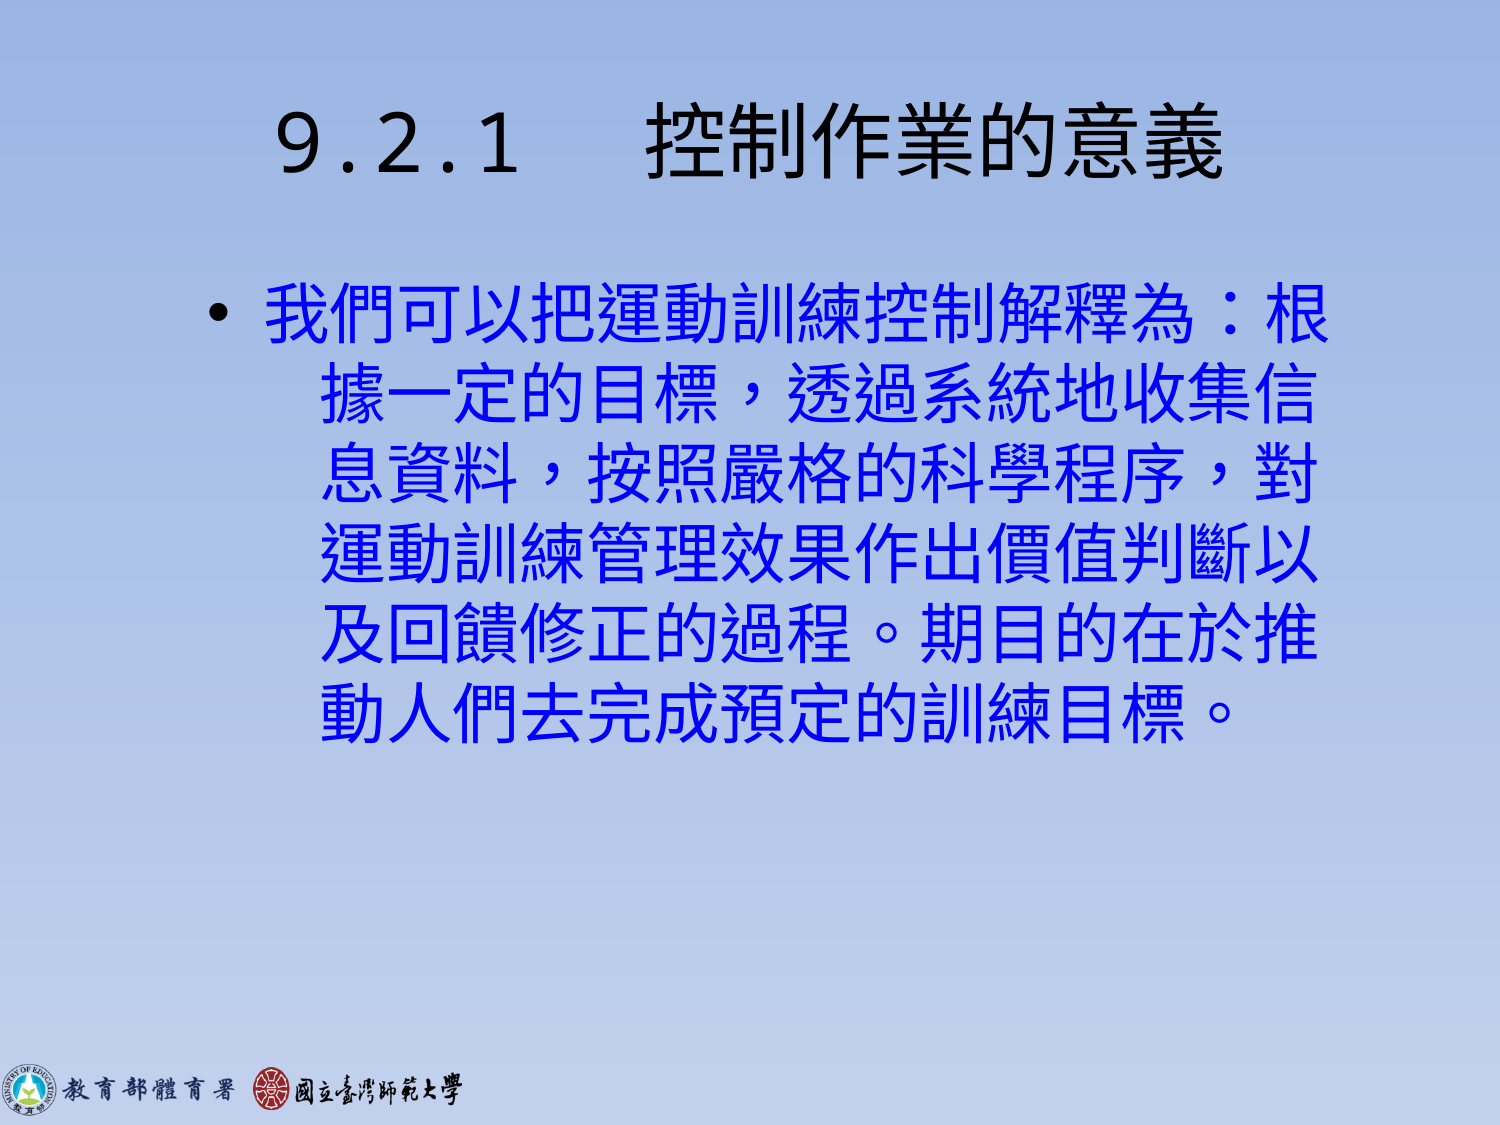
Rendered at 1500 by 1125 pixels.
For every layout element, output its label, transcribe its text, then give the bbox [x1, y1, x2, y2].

title 9.2.1 控制作業的意義 [75, 45, 1426, 233]
list 我們可以把運動訓練控制解釋為：根據一定的目標，透過系統地收集信息資料，按照嚴格的科學程序，對運動訓練管理效果作出價值判斷以及回饋修正的過程。期目的在於推動人們去完成預定的訓練目標。 [191, 263, 1358, 817]
